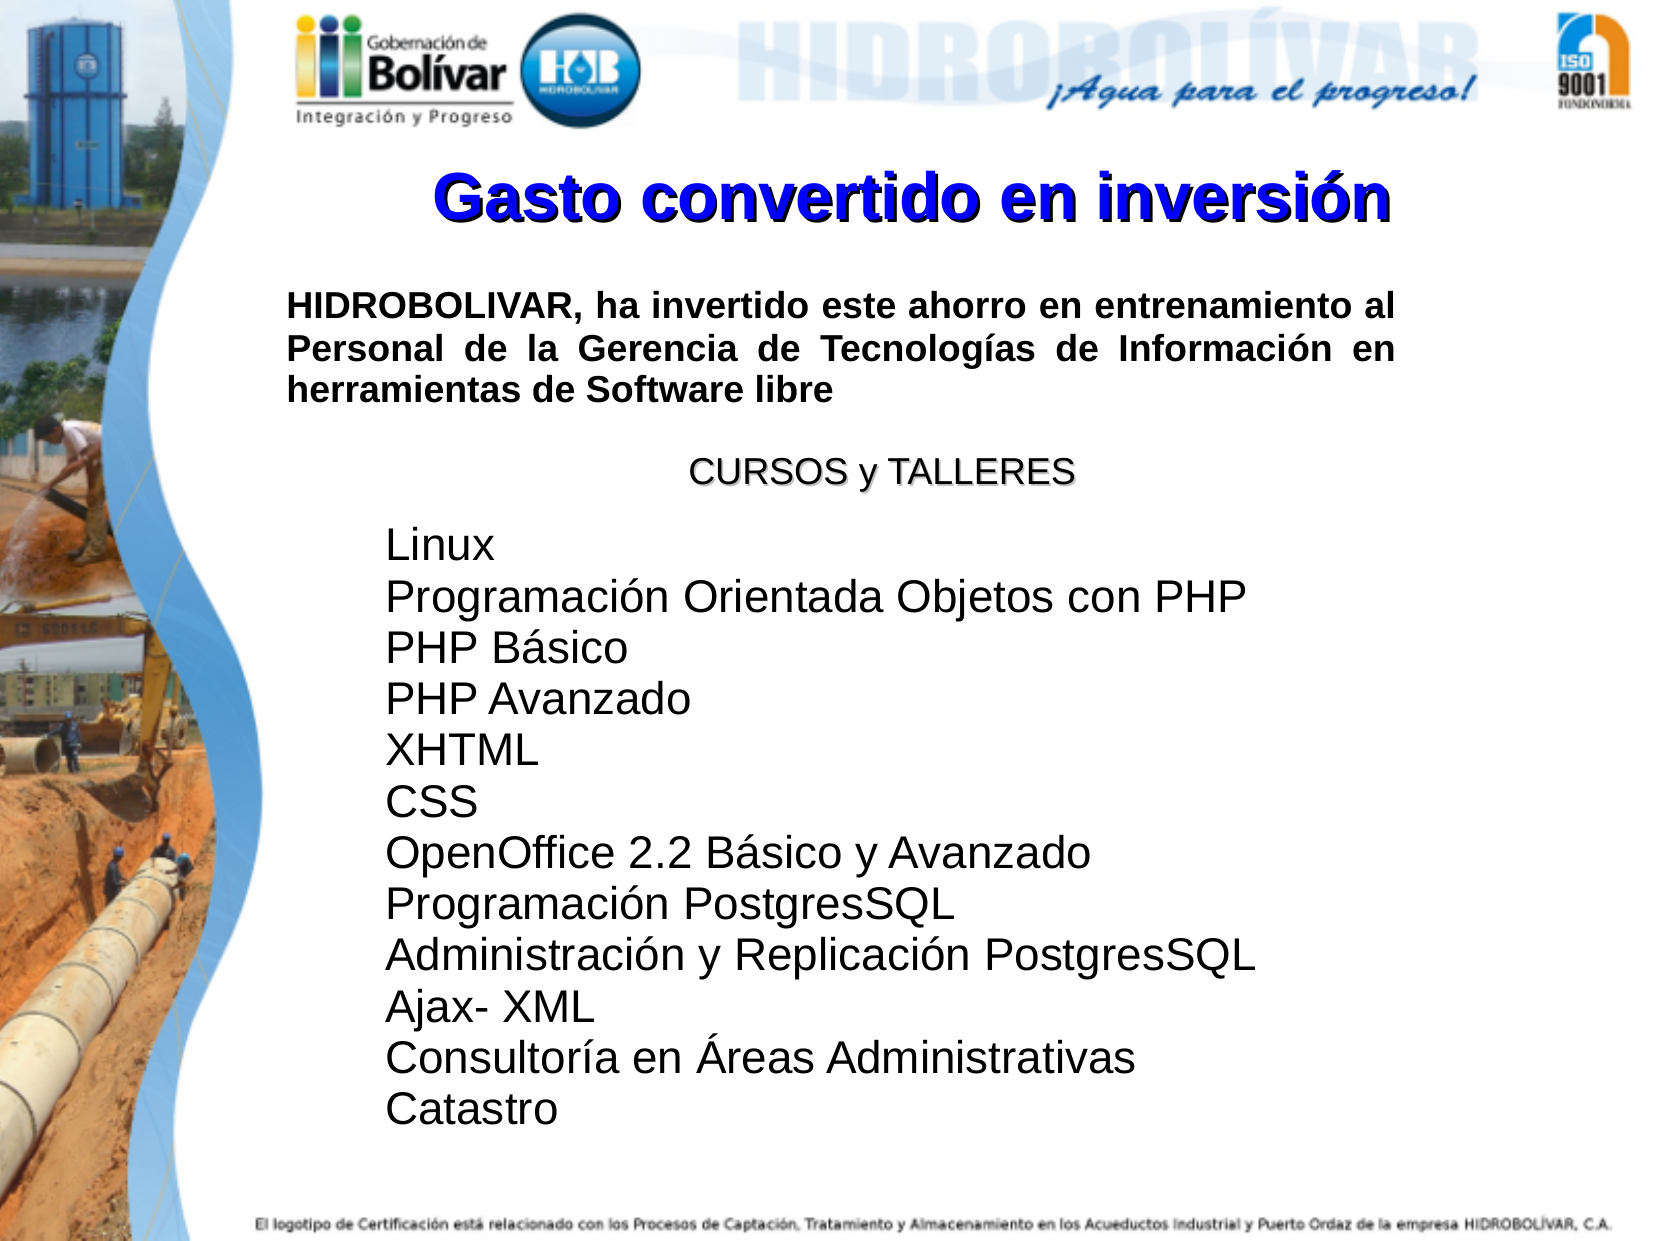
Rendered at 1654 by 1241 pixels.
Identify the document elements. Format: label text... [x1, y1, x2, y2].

text_box HIDROBOLIVAR, ha invertido este ahorro en entrenamiento al Personal de la Gerencia de Tecnologías de Información en herramientas de Software libre [271, 277, 1565, 419]
title Gasto convertido en inversión [230, 134, 1595, 259]
text_box CURSOS y TALLERES [673, 442, 1140, 500]
text_box Linux Programación Orientada Objetos con PHP PHP Básico PHP Avanzado XHTML CSS OpenOffice 2.2 Básico y Avanzado Programación PostgresSQL Administración y Replicación PostgresSQL Ajax- XML Consultoría en Áreas Administrativas Catastro [370, 511, 1410, 1142]
picture [0, 0, 1654, 1241]
